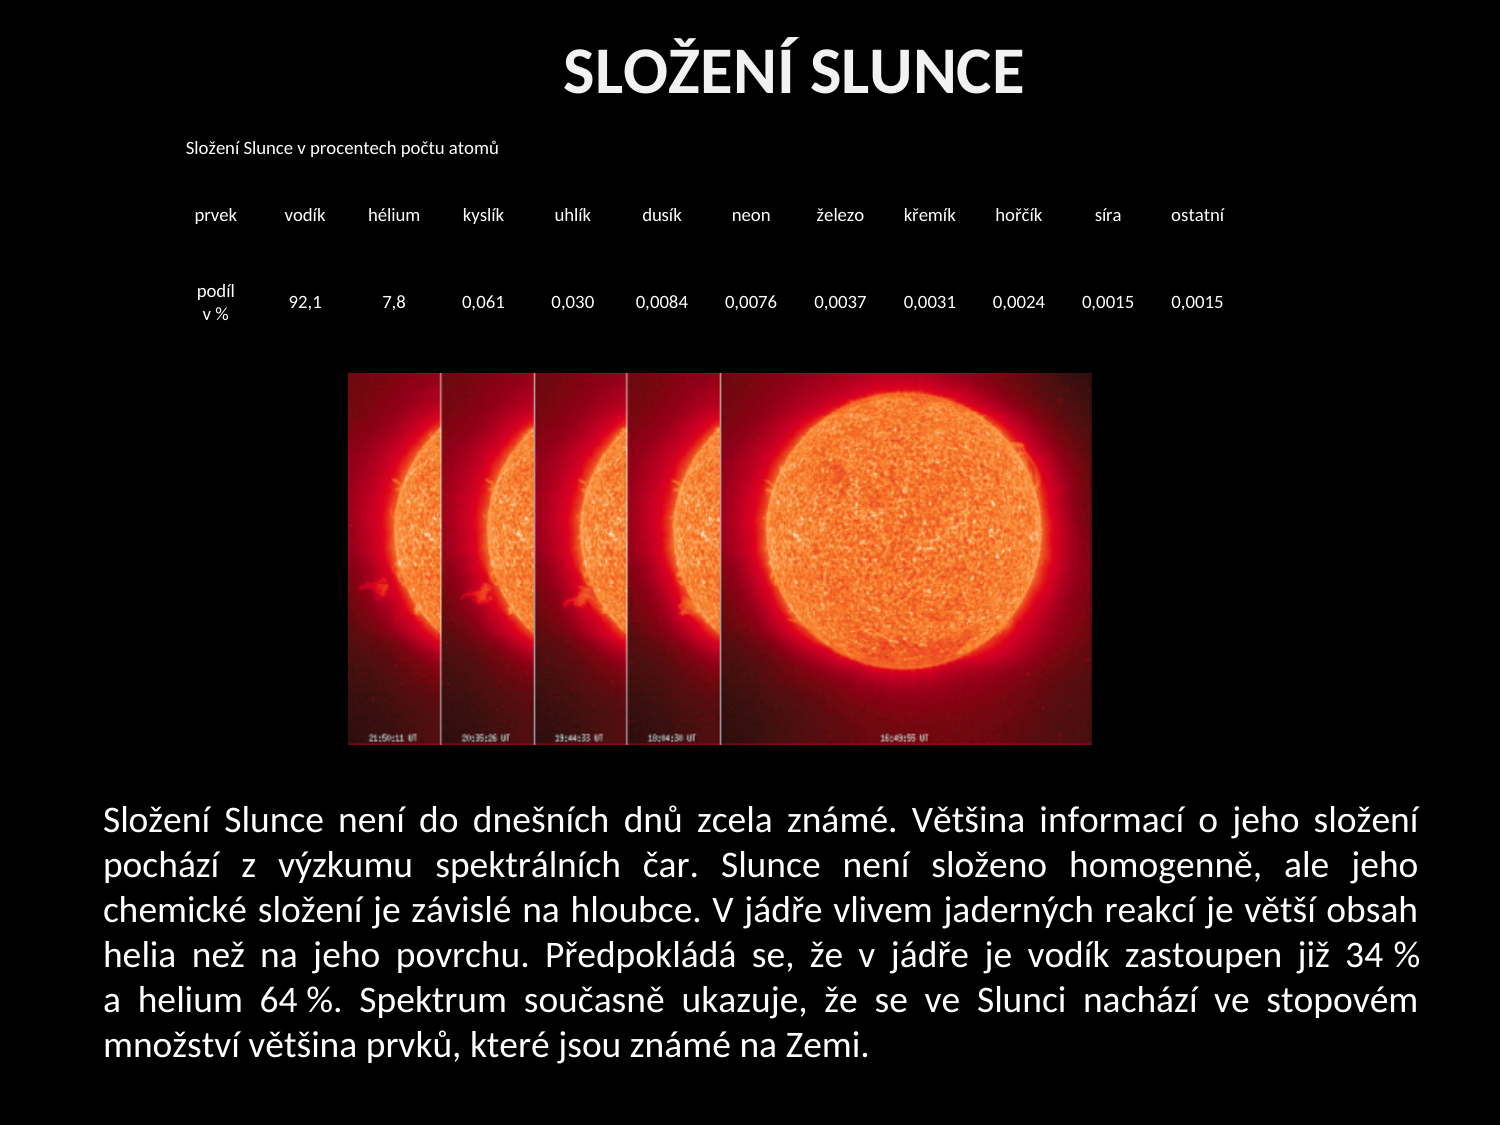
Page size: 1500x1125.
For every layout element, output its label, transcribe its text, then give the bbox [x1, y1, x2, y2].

table_cell hořčík [974, 181, 1064, 248]
table_cell 0,030 [528, 248, 617, 355]
picture [348, 373, 1092, 746]
table_cell neon [707, 181, 796, 248]
table_cell 0,0031 [885, 248, 974, 355]
table_cell prvek [171, 181, 260, 248]
table_cell 0,0024 [974, 248, 1064, 355]
table_cell 0,0037 [796, 248, 885, 355]
table_cell 0,0084 [617, 248, 707, 355]
table_cell kyslík [439, 181, 528, 248]
table_cell uhlík [528, 181, 617, 248]
text_box SLOŽENÍ SLUNCE [549, 18, 1041, 115]
table_cell 0,0015 [1064, 248, 1153, 355]
table_cell hélium [350, 181, 439, 248]
table_cell 7,8 [350, 248, 439, 355]
table_cell dusík [617, 181, 707, 248]
text_box Složení Slunce není do dnešních dnů zcela známé. Většina informací o jeho složení pochází z výzkumu spektrálních čar. Slunce není složeno homogenně, ale jeho chemické složení je závislé na hloubce. V jádře vlivem jaderných reakcí je větší obsah helia než na jeho povrchu. Předpokládá se, že v jádře je vodík zastoupen již 34 % a helium 64 %. Spektrum současně ukazuje, že se ve Slunci nachází ve stopovém množství většina prvků, které jsou známé na Zemi. [88, 786, 1436, 1073]
table_cell 0,0076 [707, 248, 796, 355]
table_cell železo [796, 181, 885, 248]
table_cell 0,0015 [1153, 248, 1242, 355]
table_cell podíl v % [171, 248, 260, 355]
table_header Složení Slunce v procentech počtu atomů [171, 114, 1242, 181]
table_cell síra [1064, 181, 1153, 248]
table_cell 0,061 [439, 248, 528, 355]
table_cell křemík [885, 181, 974, 248]
table_cell vodík [260, 181, 350, 248]
table_cell 92,1 [260, 248, 350, 355]
table_cell ostatní [1153, 181, 1242, 248]
